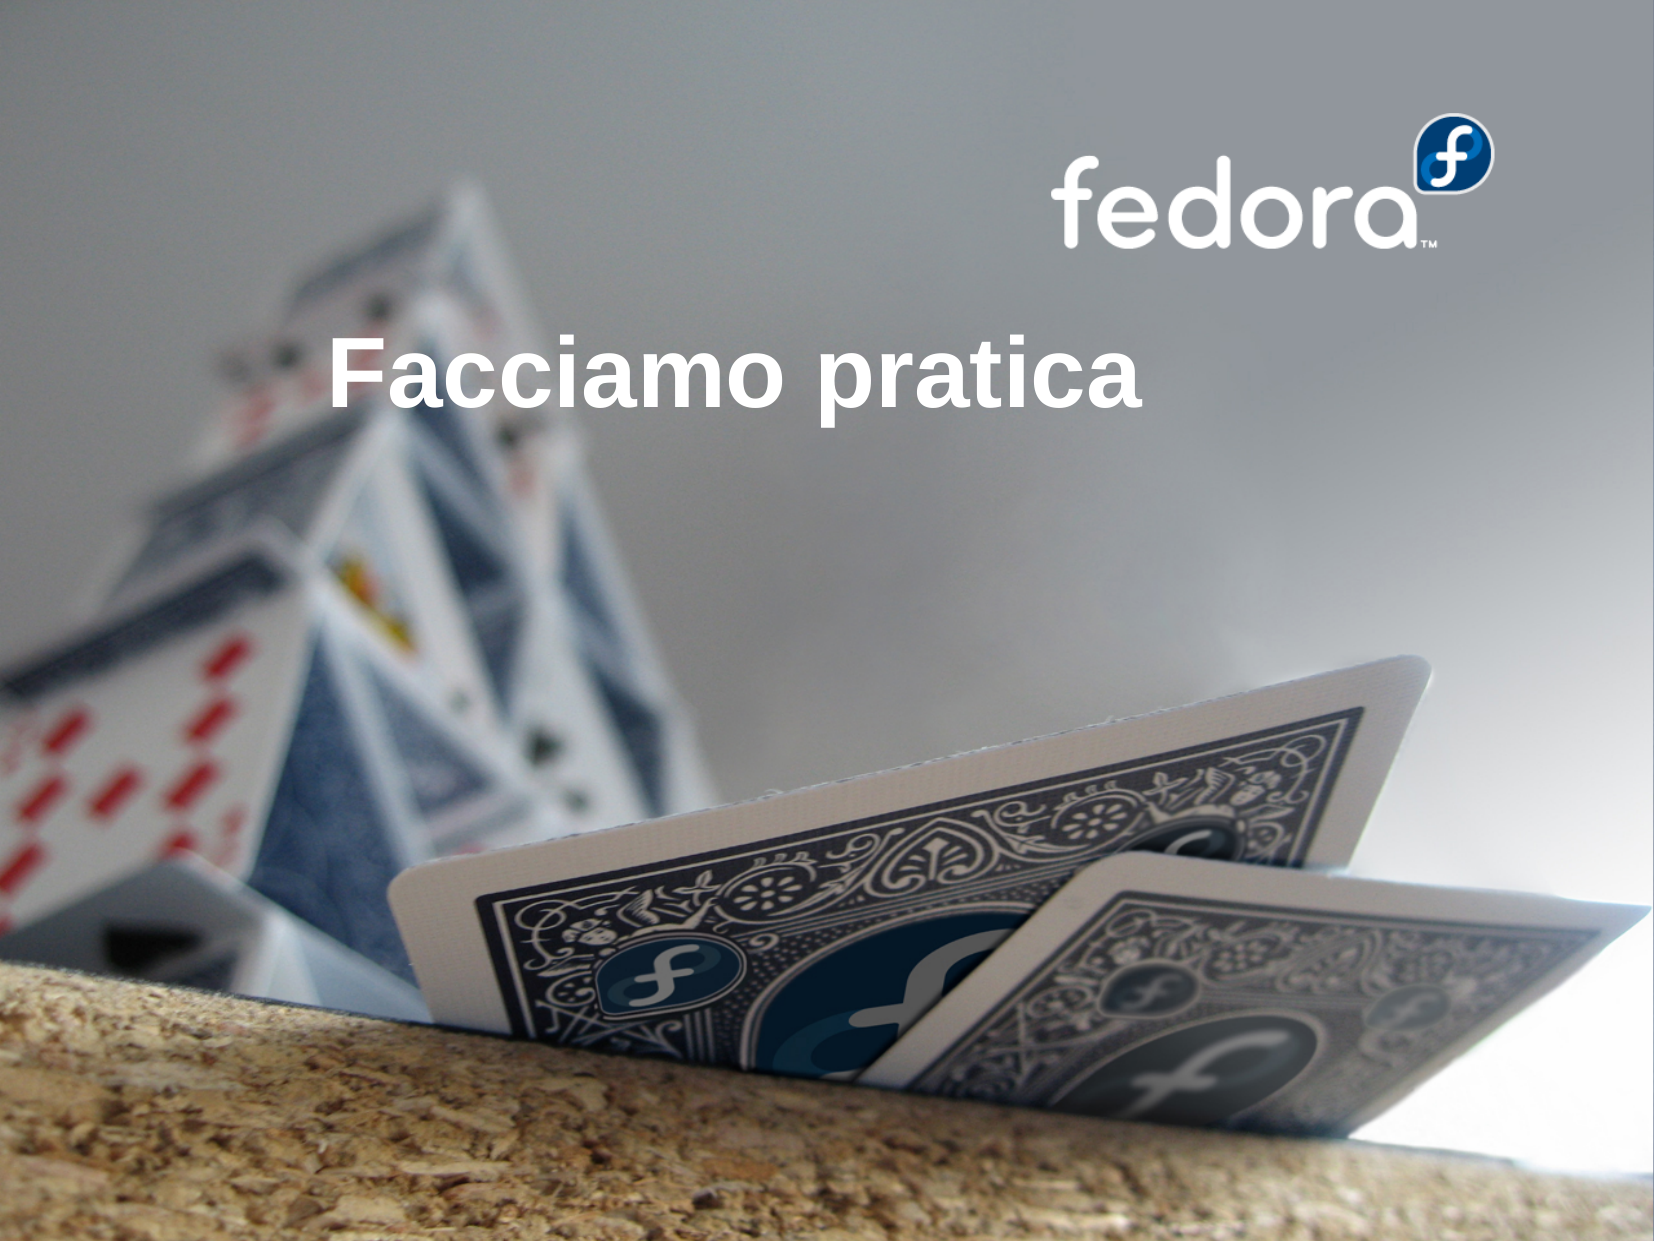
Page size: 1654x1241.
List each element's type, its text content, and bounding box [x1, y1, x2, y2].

text_box Facciamo pratica [187, 262, 1313, 470]
picture [0, 0, 1654, 1241]
